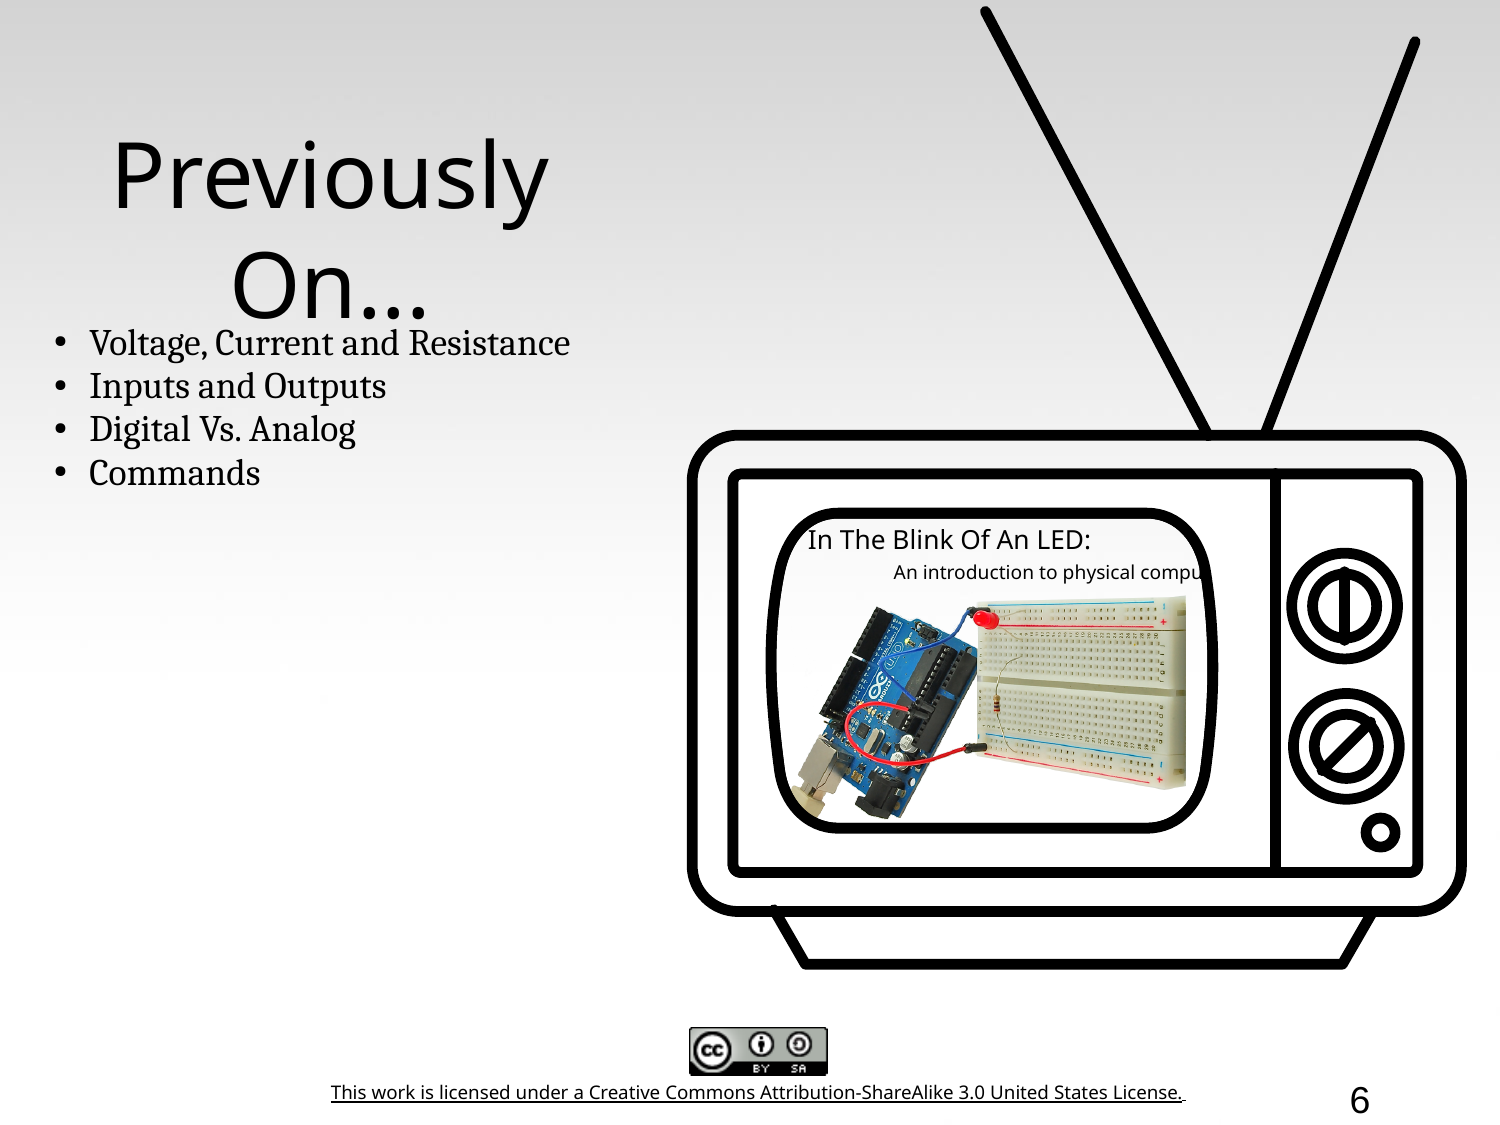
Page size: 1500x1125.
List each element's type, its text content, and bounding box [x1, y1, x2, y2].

text_box Voltage, Current and Resistance Inputs and Outputs Digital Vs. Analog Commands [39, 314, 781, 977]
picture [0, 0, 1500, 1125]
title Previously On... [23, 132, 637, 321]
